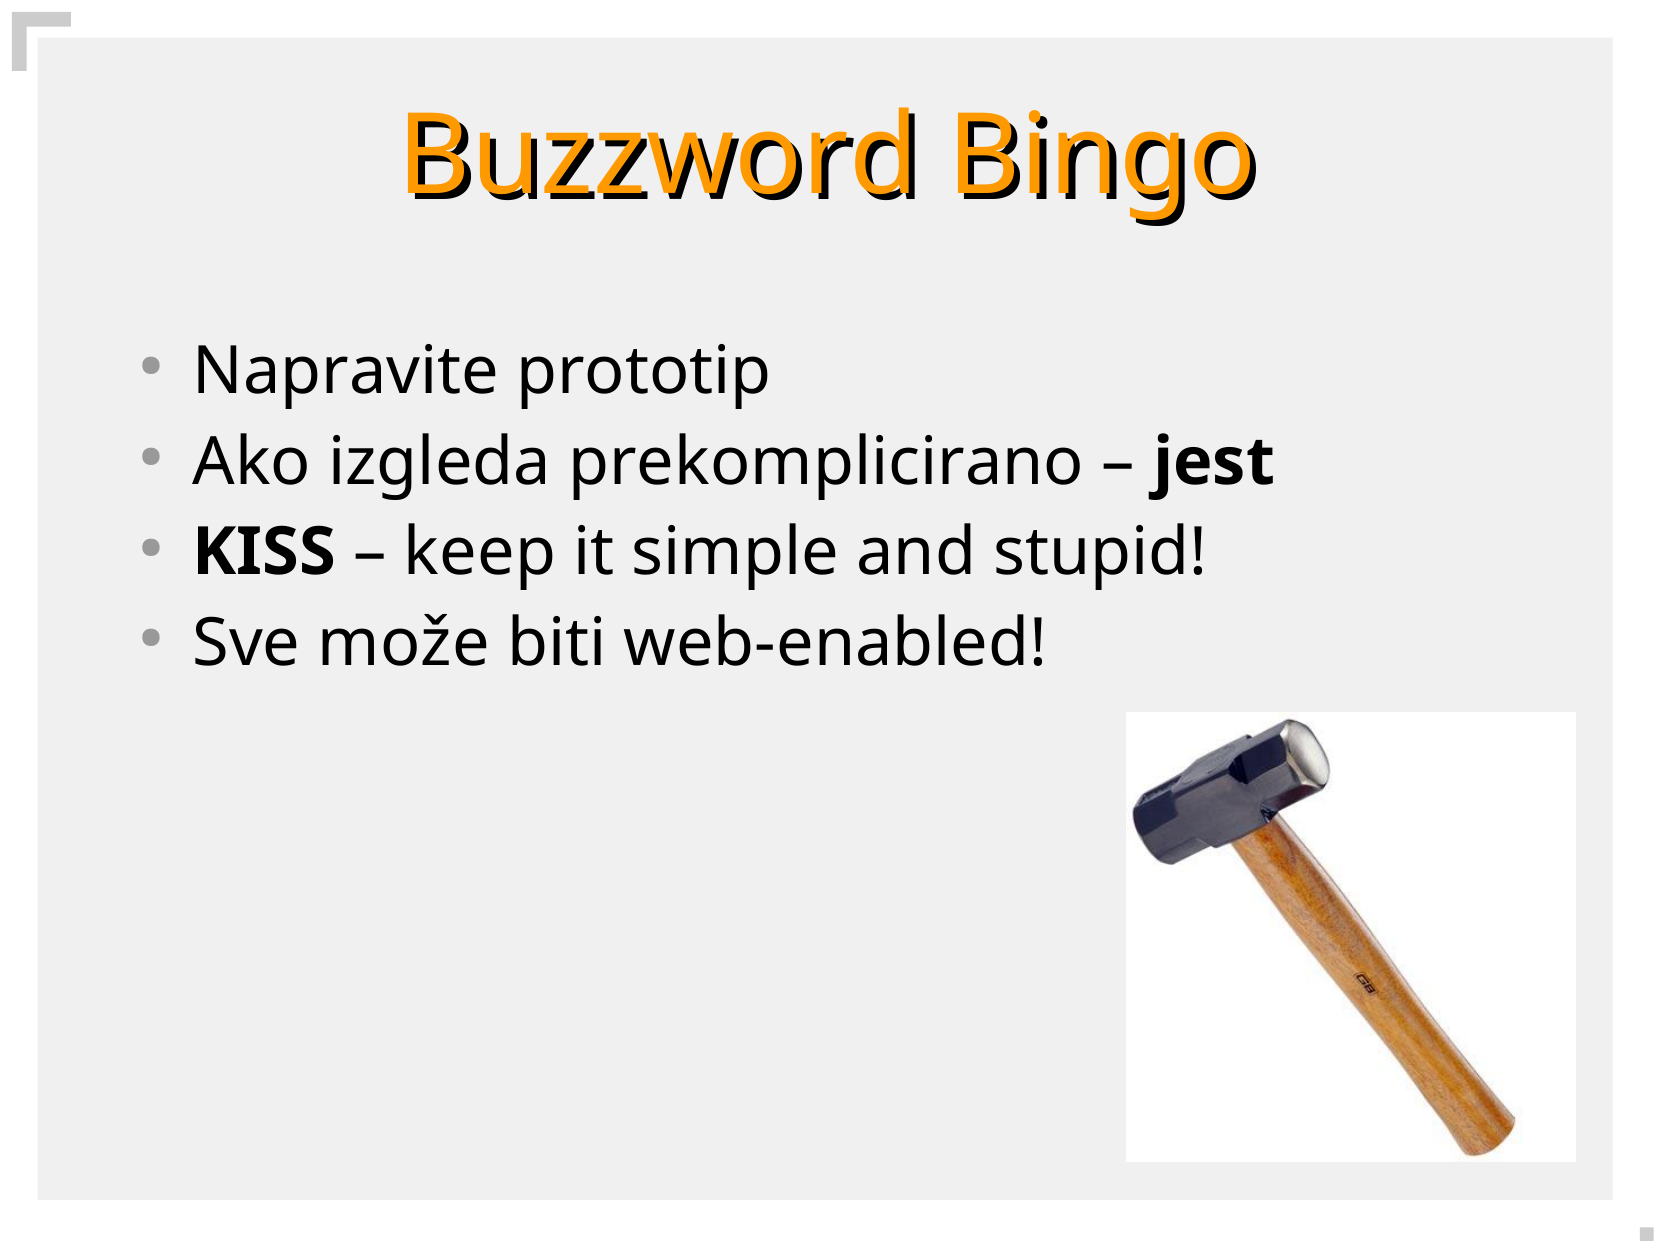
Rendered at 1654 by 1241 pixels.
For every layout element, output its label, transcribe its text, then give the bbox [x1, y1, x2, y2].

title Buzzword Bingo [121, 46, 1534, 254]
list Napravite prototip Ako izgleda prekomplicirano – jest KISS – keep it simple and stupid! Sve može biti web-enabled! [121, 322, 1561, 1132]
picture [1126, 712, 1576, 1162]
